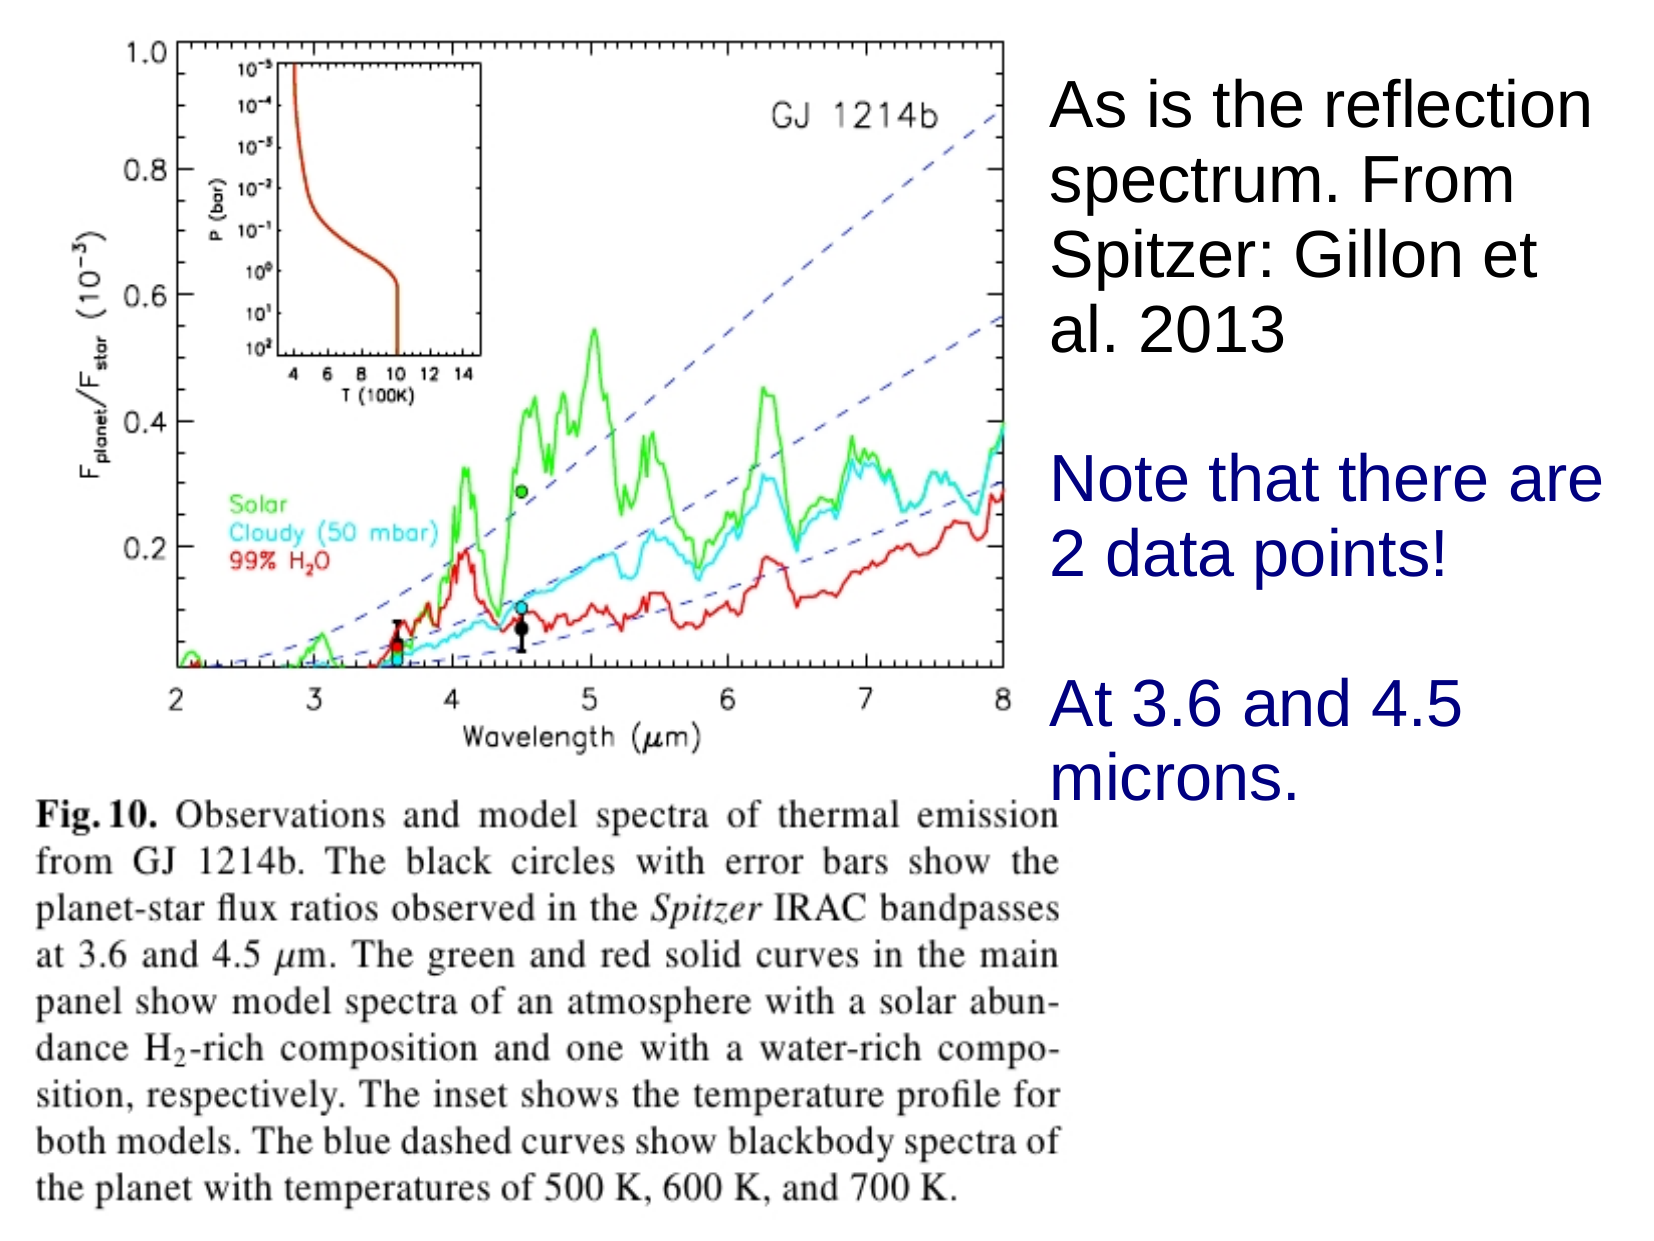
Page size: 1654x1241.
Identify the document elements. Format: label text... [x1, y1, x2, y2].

picture [0, 0, 1081, 1241]
text_box As is the reflection spectrum. From Spitzer: Gillon et al. 2013 Note that there are 2 data points! At 3.6 and 4.5 microns. [1035, 60, 1636, 823]
